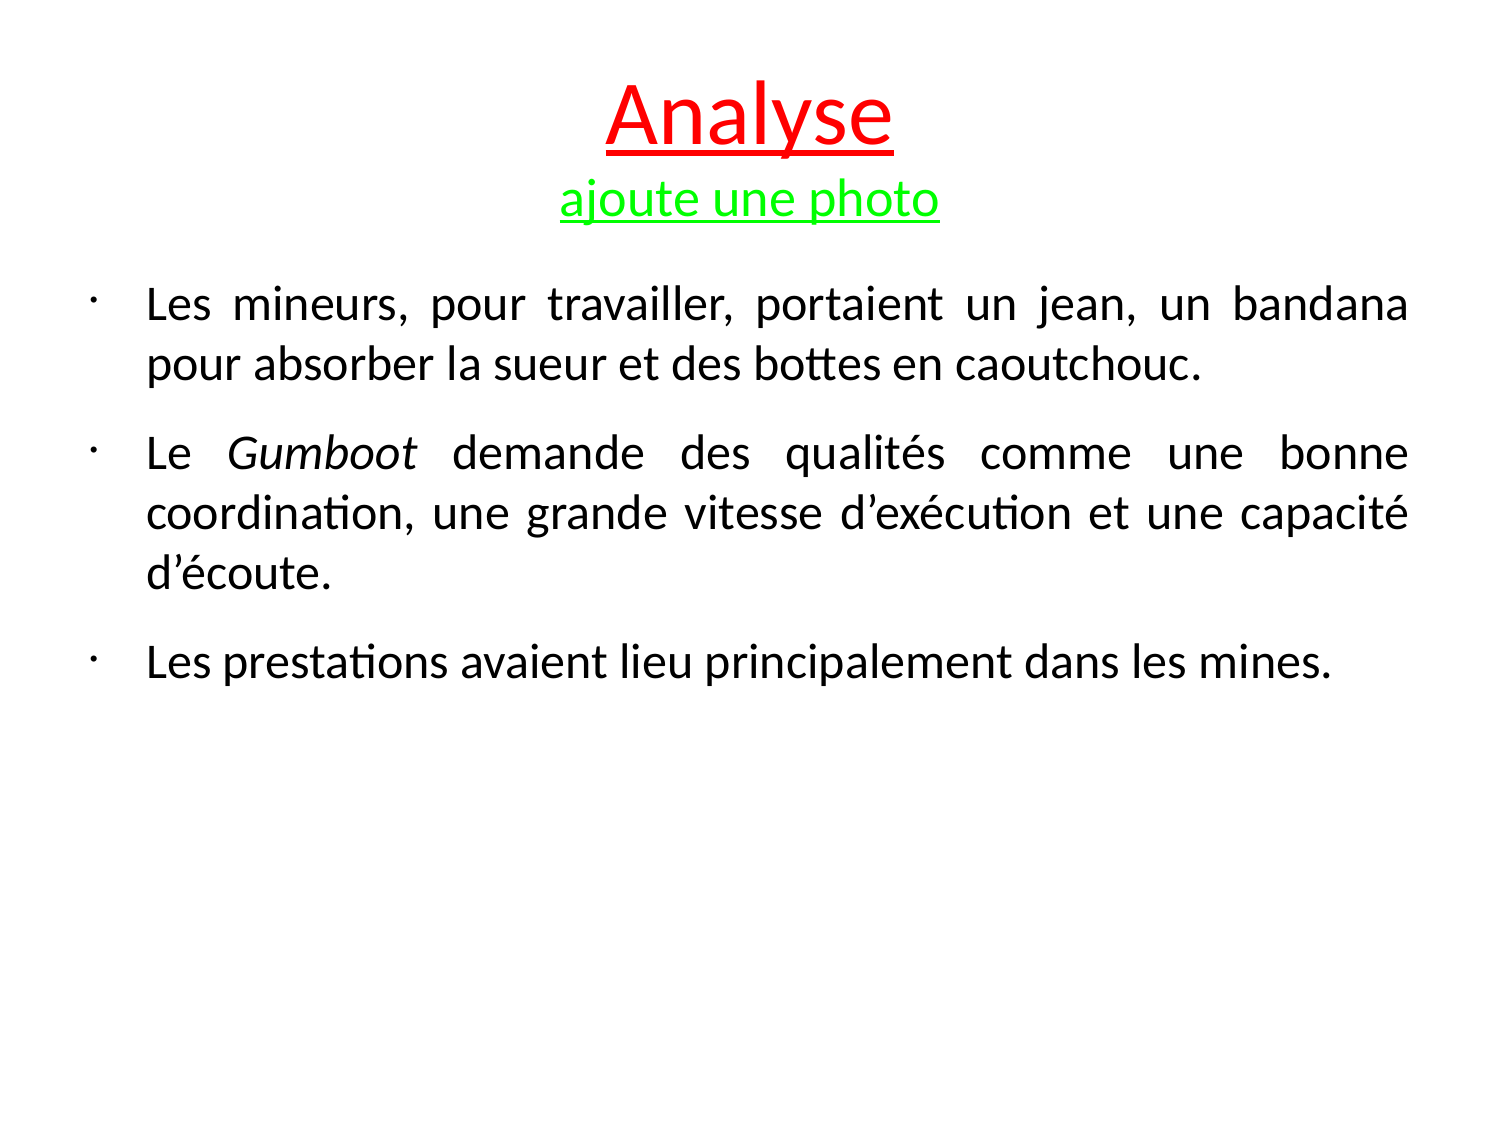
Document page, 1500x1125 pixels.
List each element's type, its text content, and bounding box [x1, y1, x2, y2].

title Analyse ajoute une photo [75, 45, 1425, 233]
list Les mineurs, pour travailler, portaient un jean, un bandana pour absorber la sueur et des bottes en caoutchouc. Le Gumboot demande des qualités comme une bonne coordination, une grande vitesse d’exécution et une capacité d’écoute. Les prestations avaient lieu principalement dans les mines. [75, 262, 1425, 1005]
